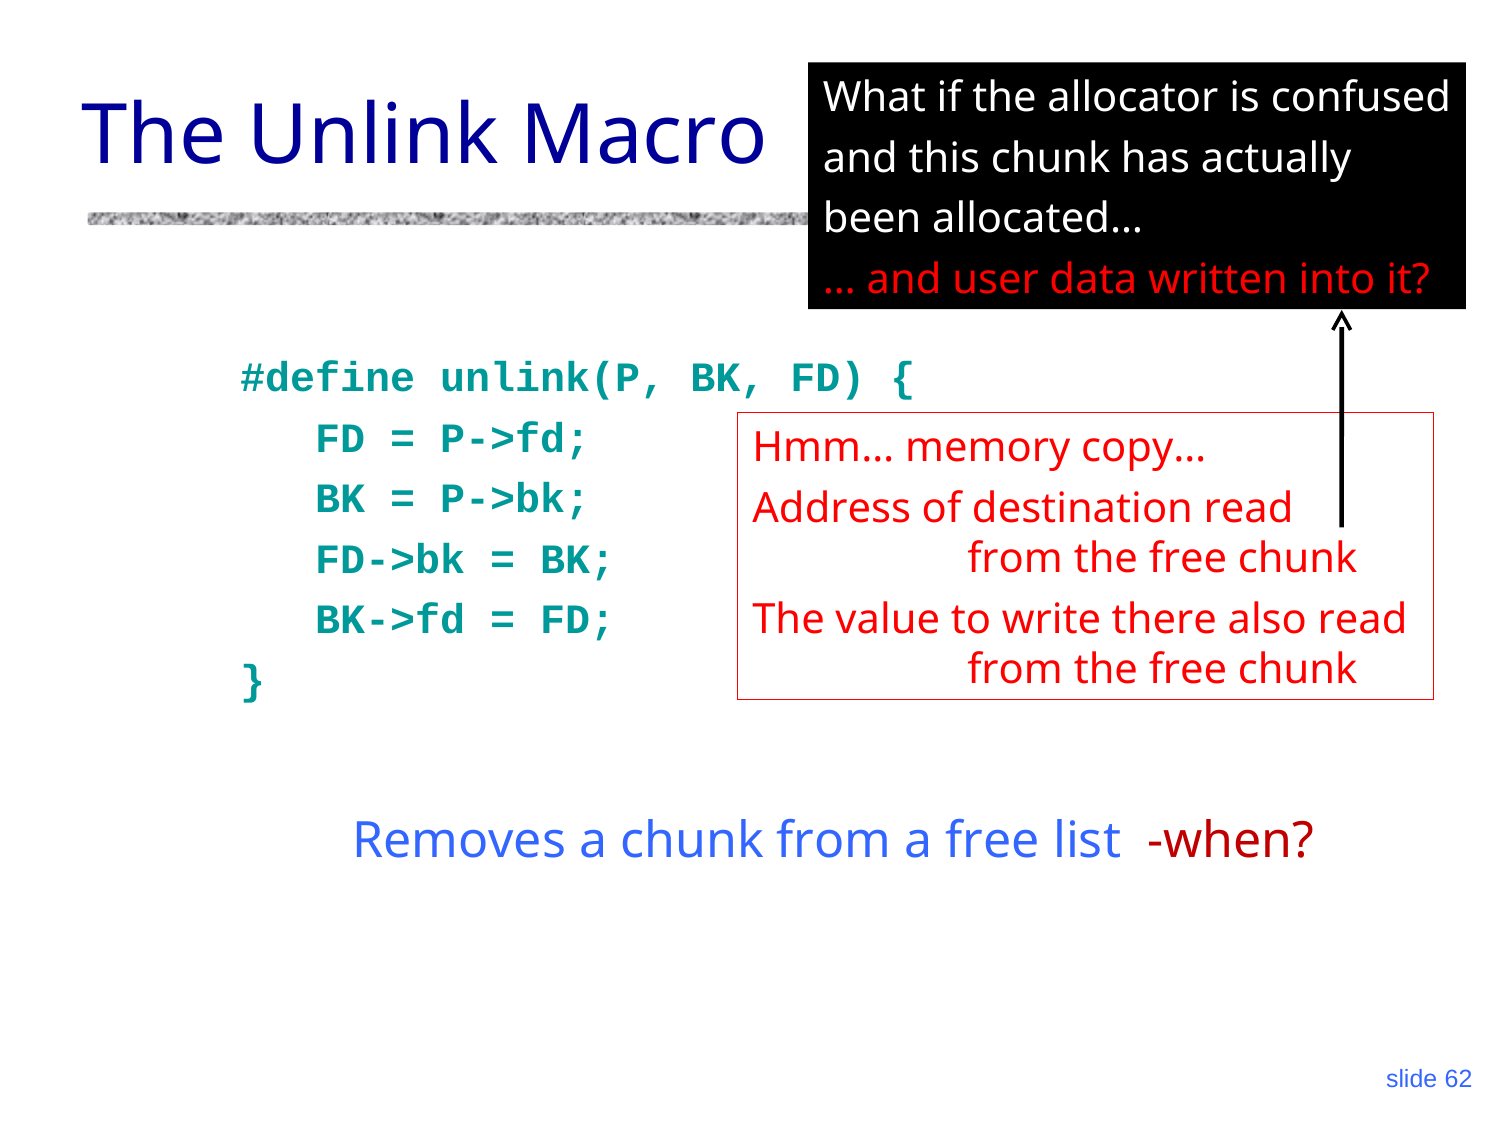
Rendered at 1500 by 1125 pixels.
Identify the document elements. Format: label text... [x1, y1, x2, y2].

text_box What if the allocator is confused and this chunk has actually been allocated… … and user data written into it? [808, 62, 1466, 310]
text_box slide <number> [1174, 1025, 1488, 1101]
list #define unlink(P, BK, FD) { FD = P->fd; BK = P->bk; FD->bk = BK; BK->fd = FD; } [74, 262, 1417, 994]
title The Unlink Macro [66, 37, 1342, 188]
text_box Removes a chunk from a free list -when? [337, 800, 1330, 876]
text_box Hmm… memory copy… Address of destination read from the free chunk The value to write there also read from the free chunk [737, 412, 1434, 700]
picture [87, 212, 808, 226]
